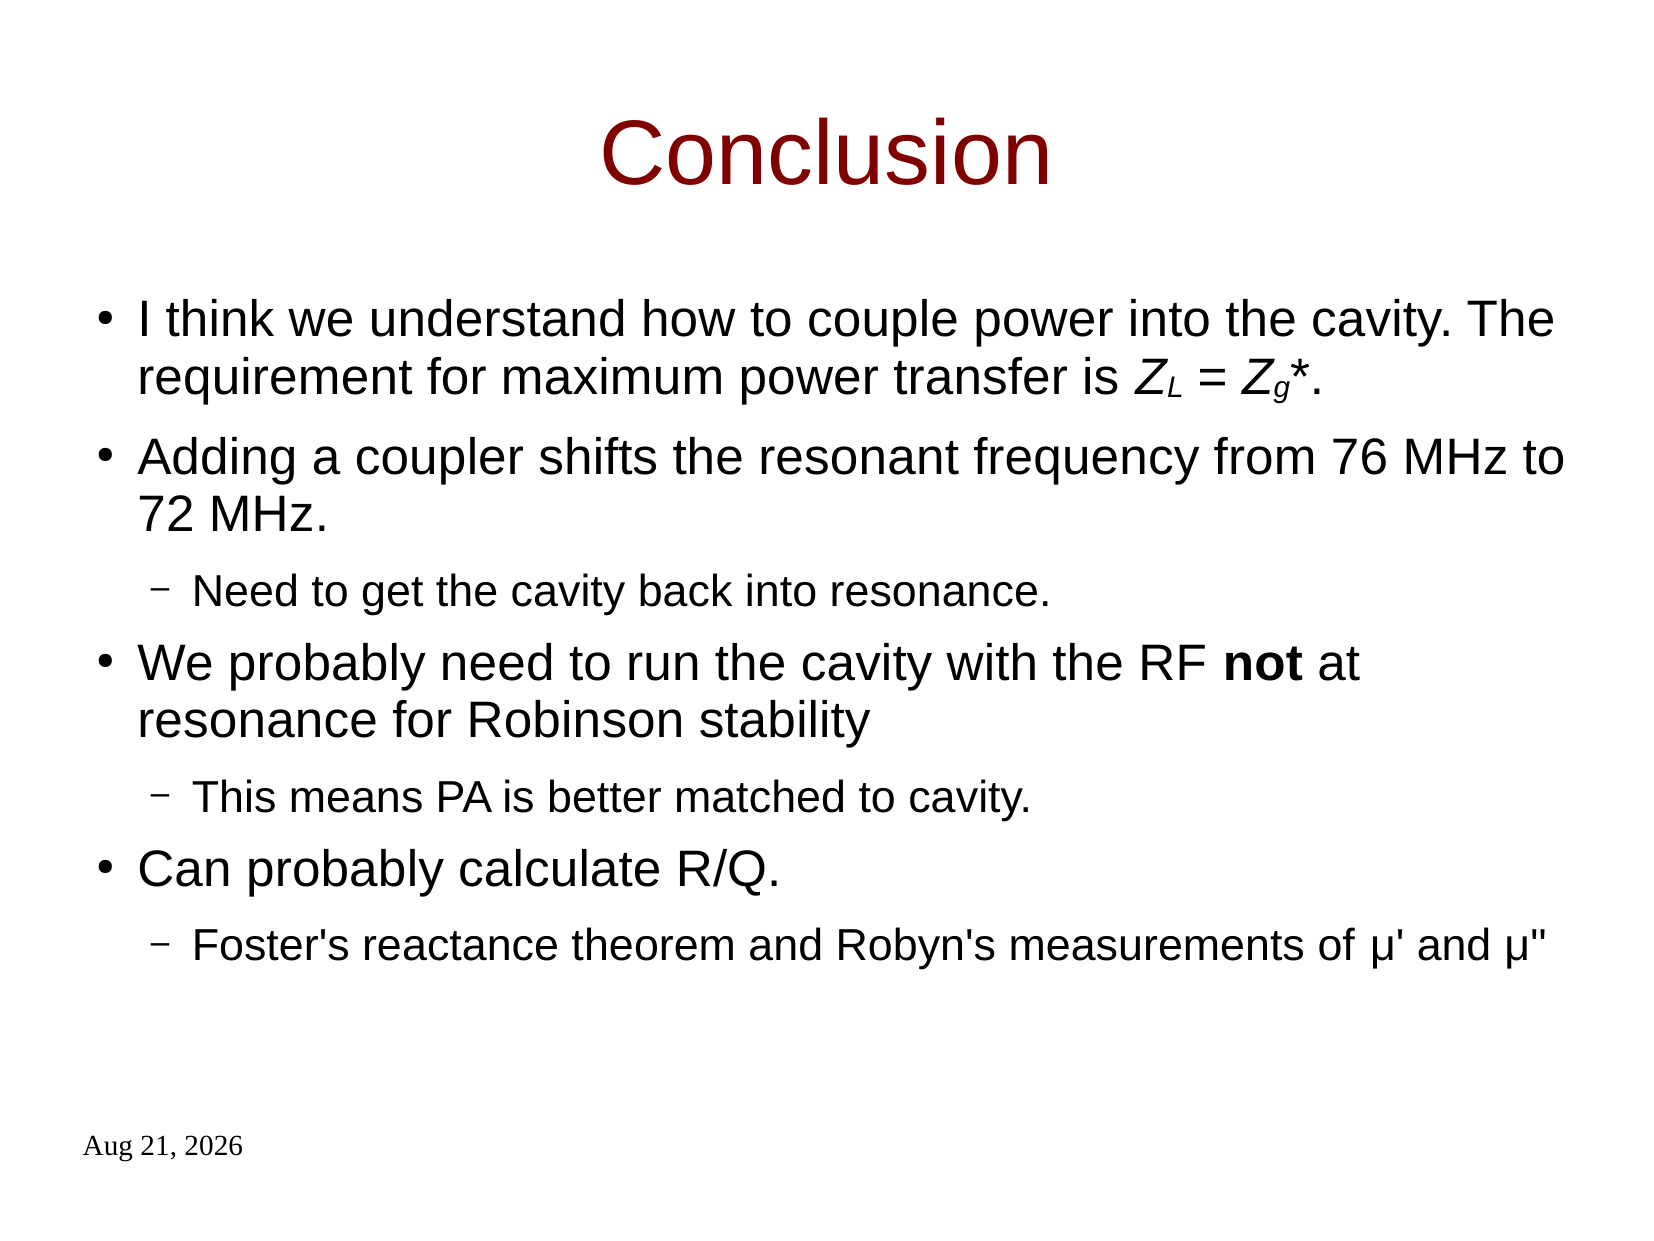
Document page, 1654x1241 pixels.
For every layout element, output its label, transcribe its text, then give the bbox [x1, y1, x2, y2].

list I think we understand how to couple power into the cavity. The requirement for maximum power transfer is ZL = Zg*. Adding a coupler shifts the resonant frequency from 76 MHz to 72 MHz. Need to get the cavity back into resonance. We probably need to run the cavity with the RF not at resonance for Robinson stability This means PA is better matched to cavity. Can probably calculate R/Q. Foster's reactance theorem and Robyn's measurements of μ' and μ'' [82, 290, 1571, 1010]
title Conclusion [82, 49, 1571, 257]
